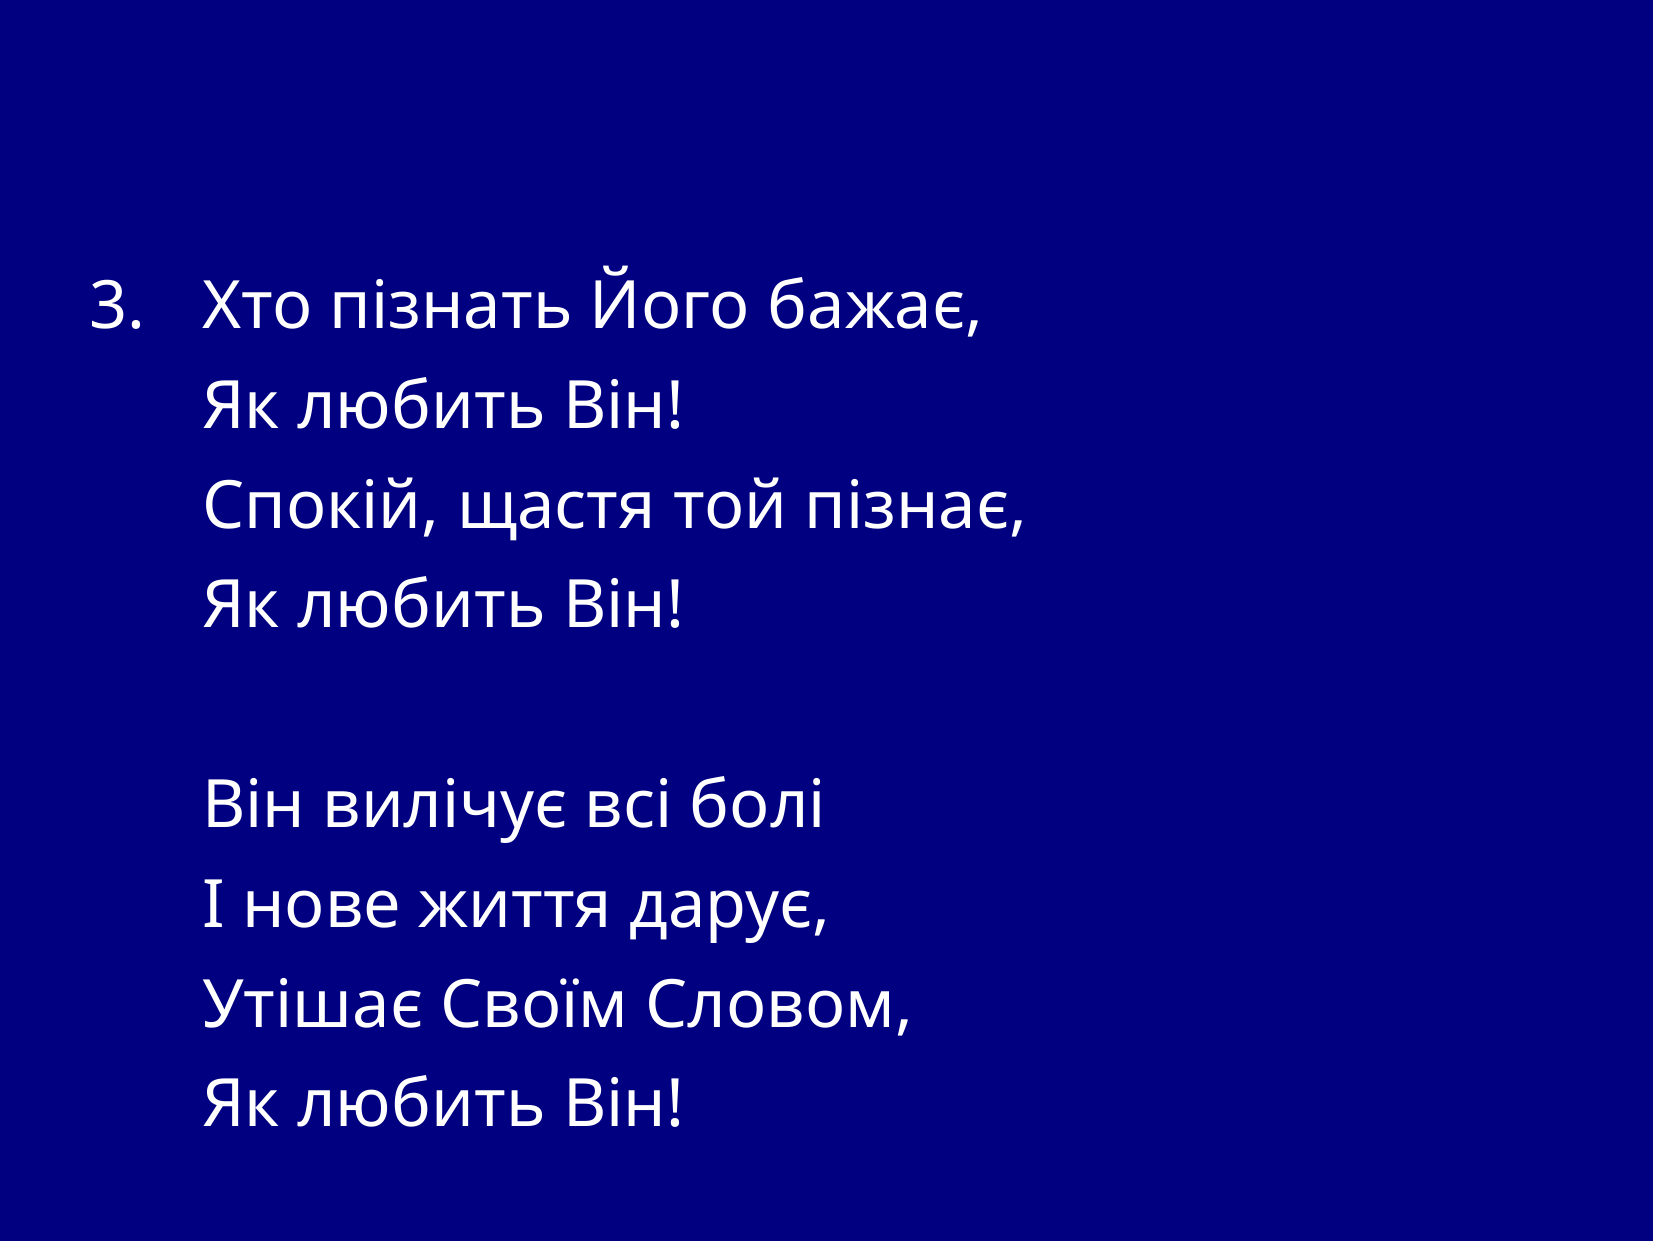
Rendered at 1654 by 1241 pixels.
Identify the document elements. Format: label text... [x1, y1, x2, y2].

text_box 3. Хто пізнать Його бажає, Як любить Він! Спокій, щастя той пізнає, Як любить Він! Він вилічує всі болі І нове життя дарує, Утішає Своїм Словом, Як любить Він! [75, 150, 1576, 1163]
